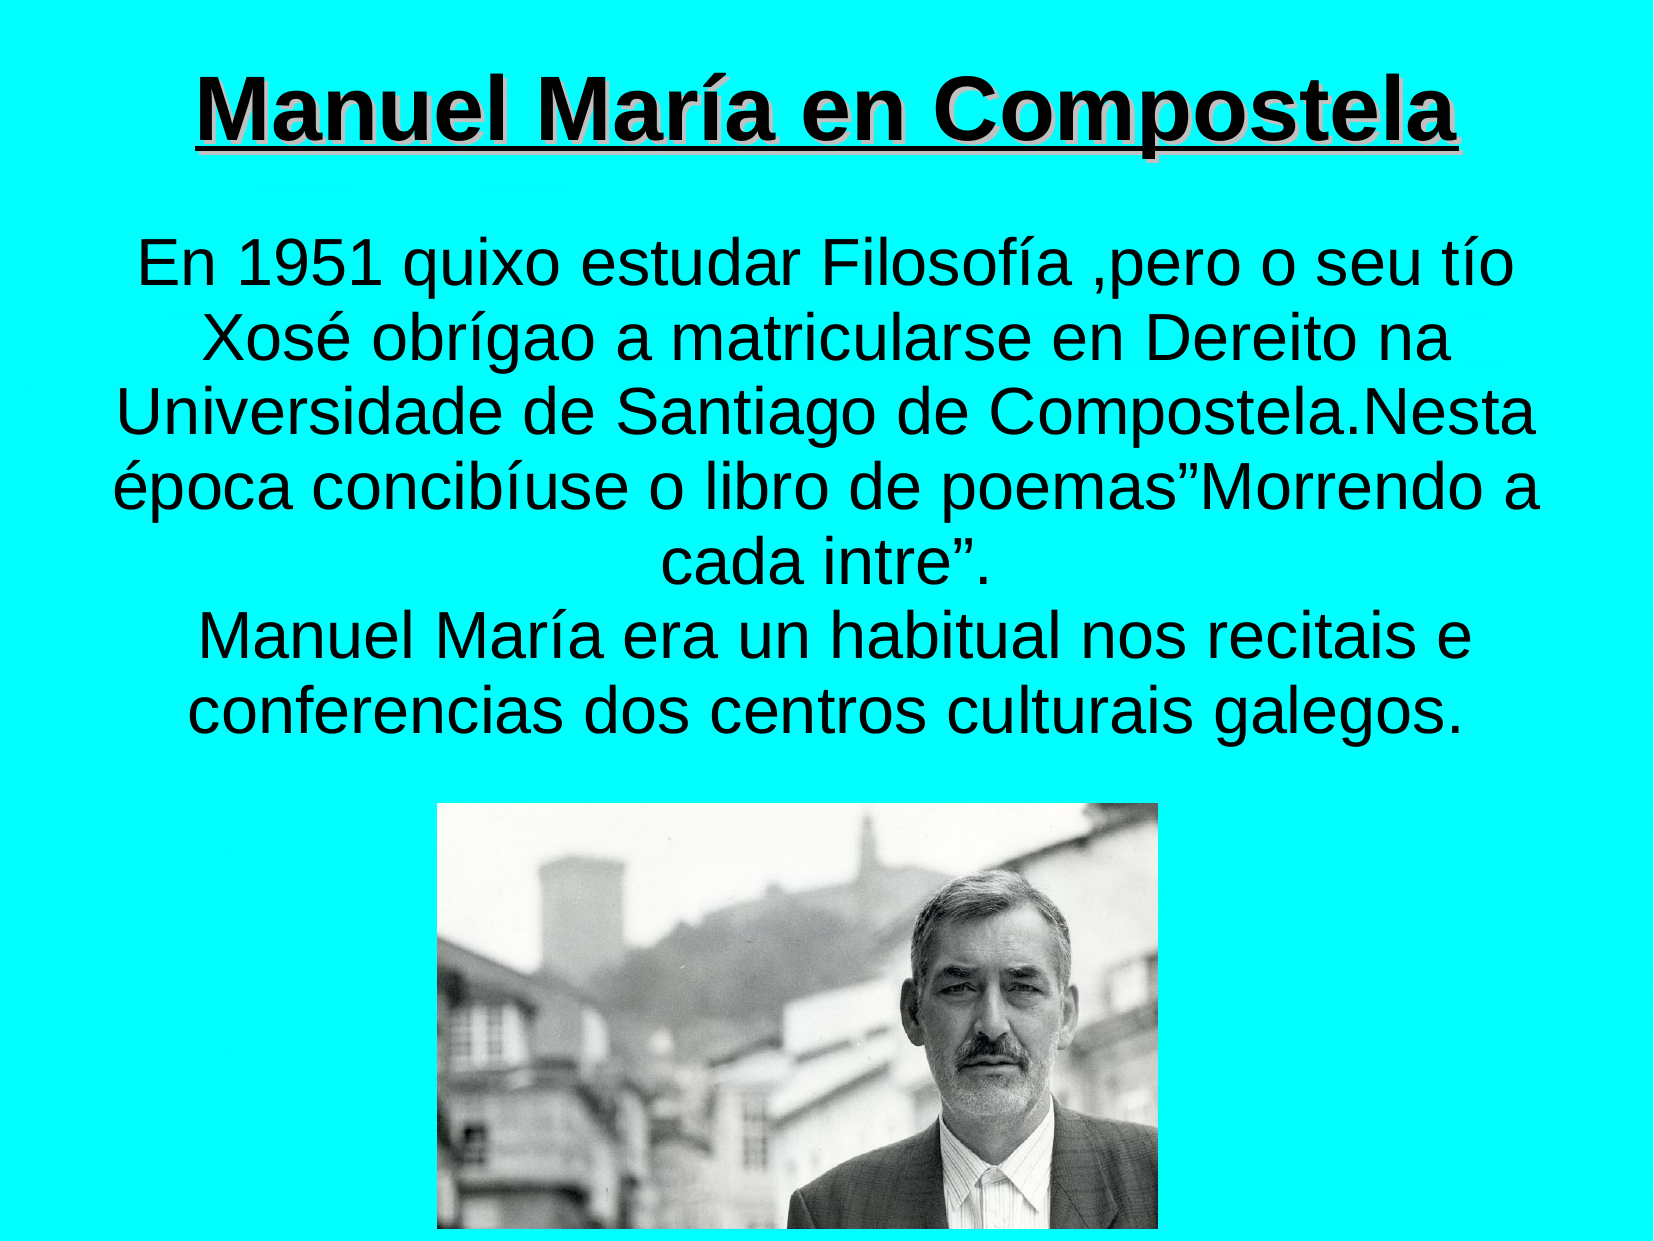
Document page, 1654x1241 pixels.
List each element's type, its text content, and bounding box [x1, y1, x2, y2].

title Manuel María en Compostela [82, 5, 1571, 213]
picture [0, 0, 1654, 1241]
subtitle En 1951 quixo estudar Filosofía ,pero o seu tío Xosé obrígao a matricularse en Dereito na Universidade de Santiago de Compostela.Nesta época concibíuse o libro de poemas”Morrendo a cada intre”. Manuel María era un habitual nos recitais e conferencias dos centros culturais galegos. [82, 213, 1571, 898]
